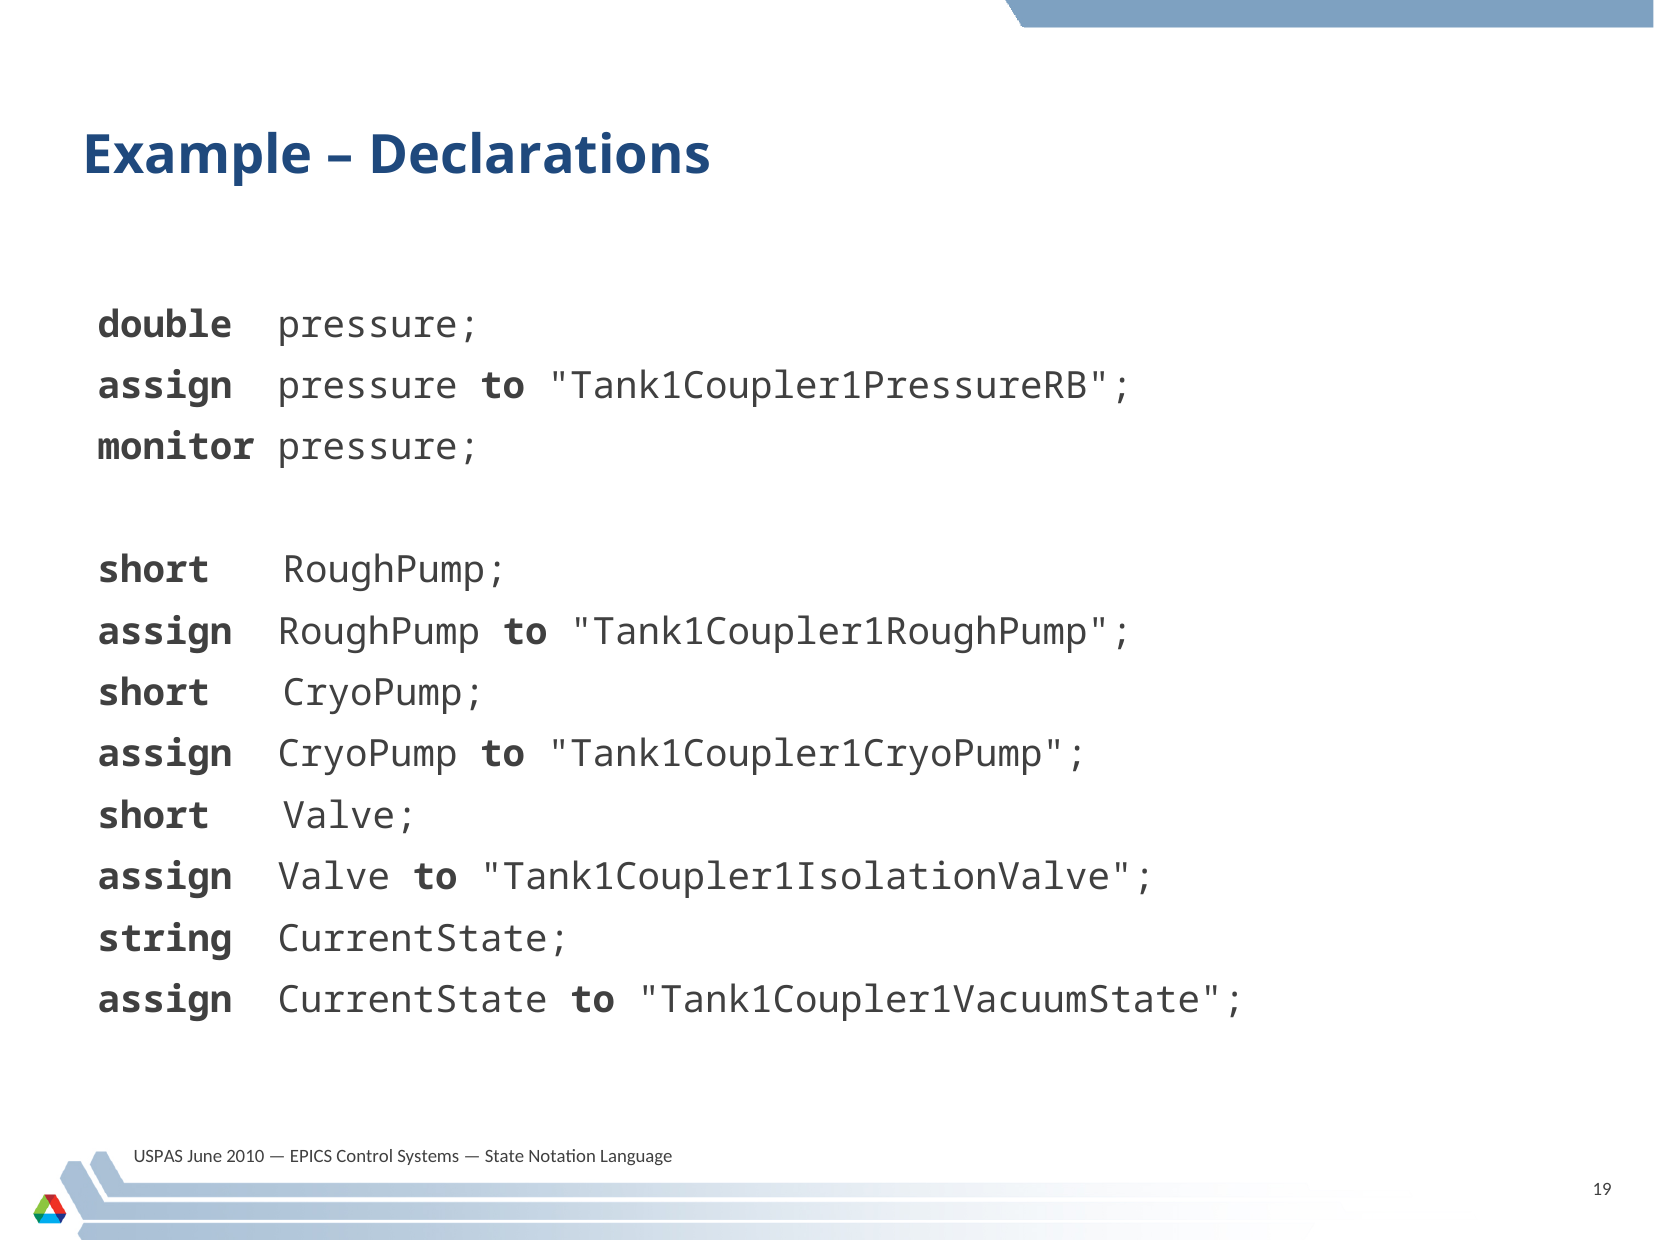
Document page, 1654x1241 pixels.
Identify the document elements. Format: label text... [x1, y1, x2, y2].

list double pressure; assign pressure to "Tank1Coupler1PressureRB"; monitor pressure; short RoughPump; assign RoughPump to "Tank1Coupler1RoughPump"; short CryoPump; assign CryoPump to "Tank1Coupler1CryoPump"; short Valve; assign Valve to "Tank1Coupler1IsolationValve"; string CurrentState; assign CurrentState to "Tank1Coupler1VacuumState"; [82, 289, 1571, 1124]
picture [0, 0, 1654, 29]
picture [0, 1143, 1654, 1240]
title Example – Declarations [82, 49, 1571, 257]
